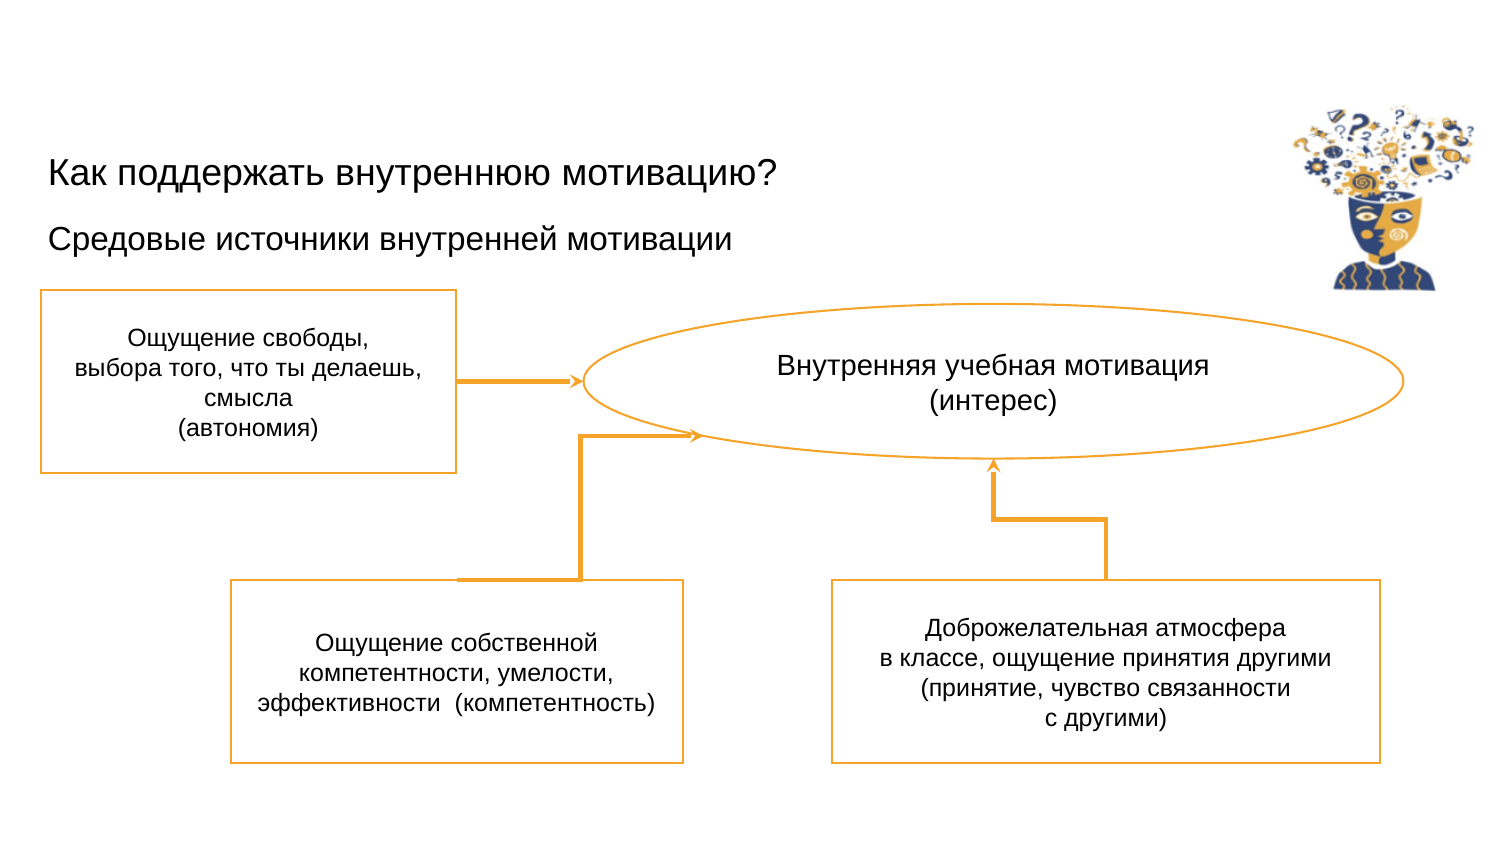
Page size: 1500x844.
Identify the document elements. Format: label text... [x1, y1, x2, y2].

text_box Доброжелательная атмосфера в классе, ощущение принятия другими (принятие, чувство связанности с другими) [831, 579, 1381, 764]
text_box Как поддержать внутреннюю мотивацию? Средовые источники внутренней мотивации [48, 121, 1109, 317]
text_box Ощущение свободы, выбора того, что ты делаешь, смысла (автономия) [40, 289, 457, 473]
picture [1293, 105, 1474, 291]
text_box Ощущение собственной компетентности, умелости, эффективности (компетентность) [230, 579, 683, 764]
text_box Внутренняя учебная мотивация (интерес) [583, 303, 1404, 459]
